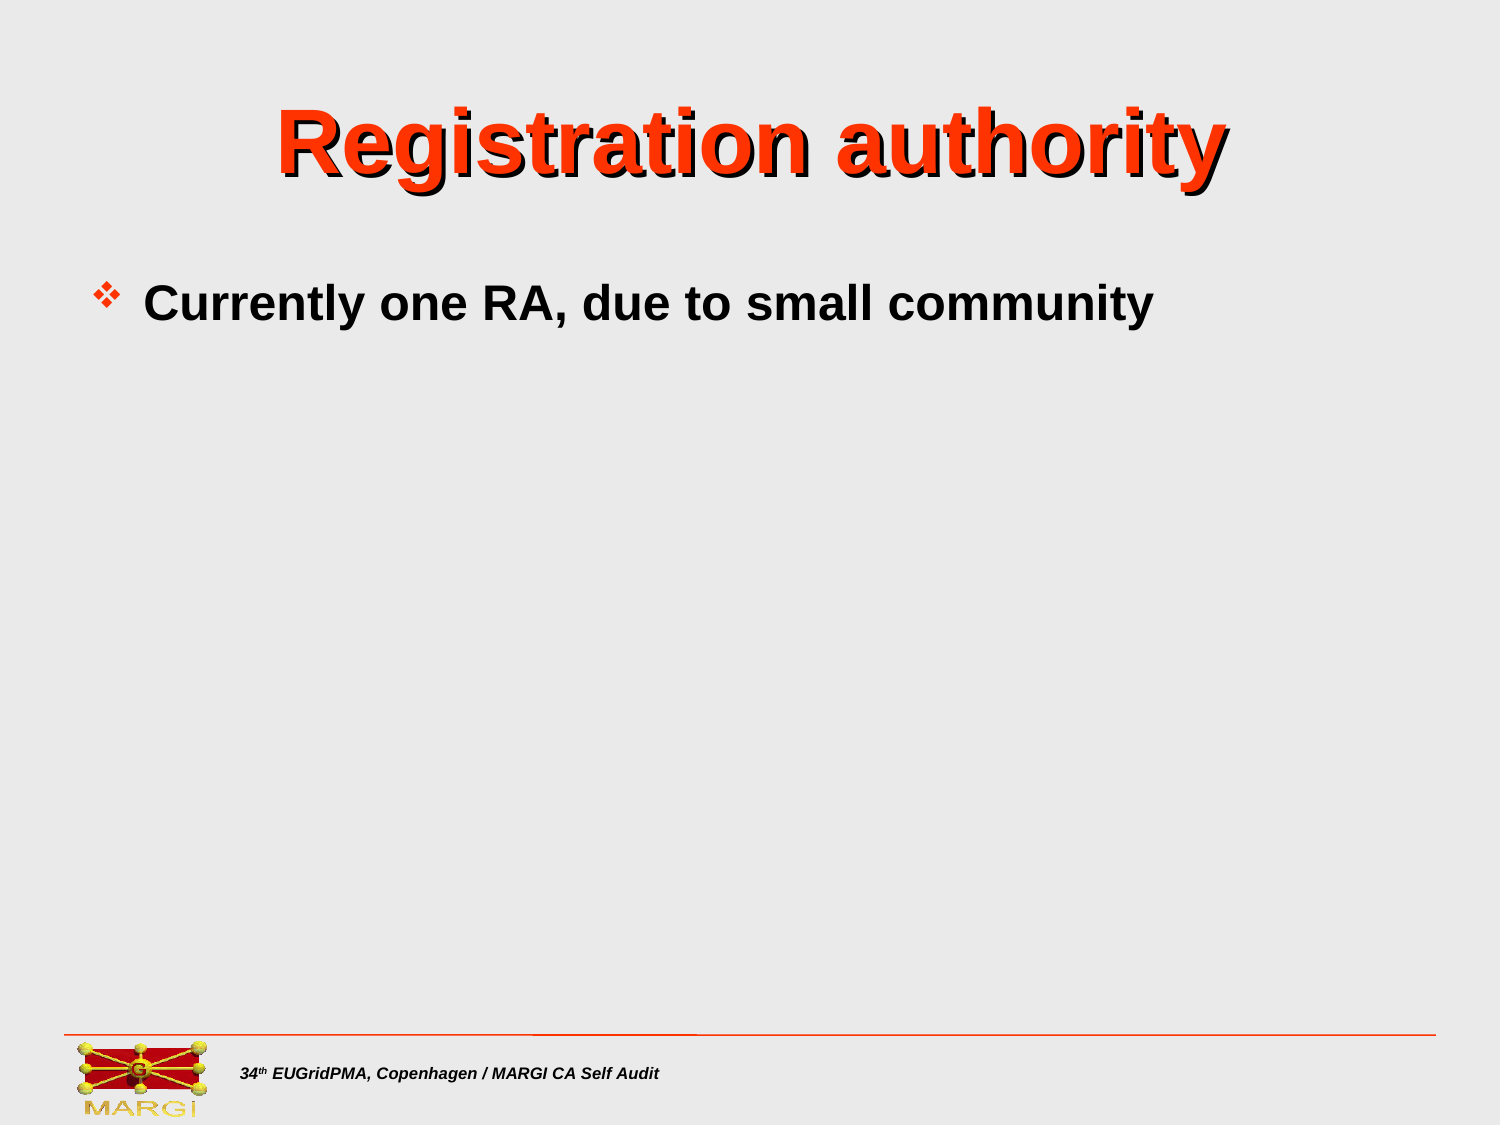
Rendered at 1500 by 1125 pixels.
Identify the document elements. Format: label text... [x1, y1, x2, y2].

text_box Registration authority [77, 42, 1428, 231]
picture [67, 1033, 219, 1123]
text_box Currently one RA, due to small community [75, 262, 1426, 1005]
